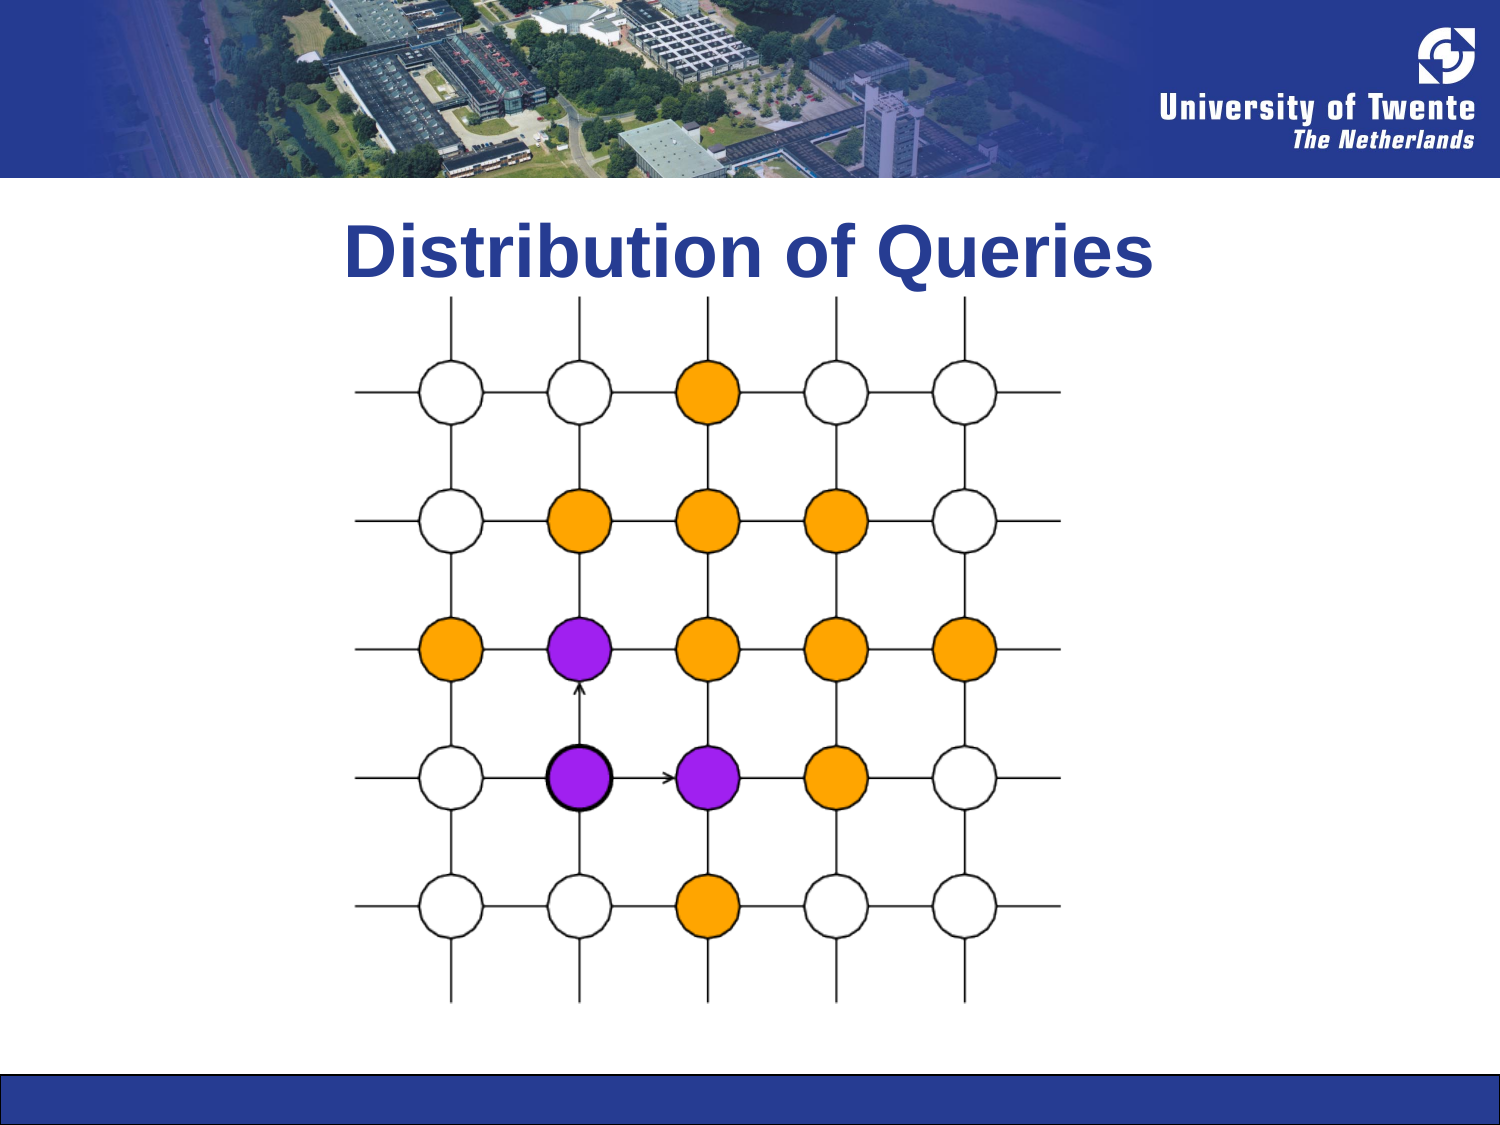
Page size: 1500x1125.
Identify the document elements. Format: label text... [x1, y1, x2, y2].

picture [0, 0, 1500, 178]
picture [354, 295, 1299, 1004]
title Distribution of Queries [112, 194, 1388, 308]
